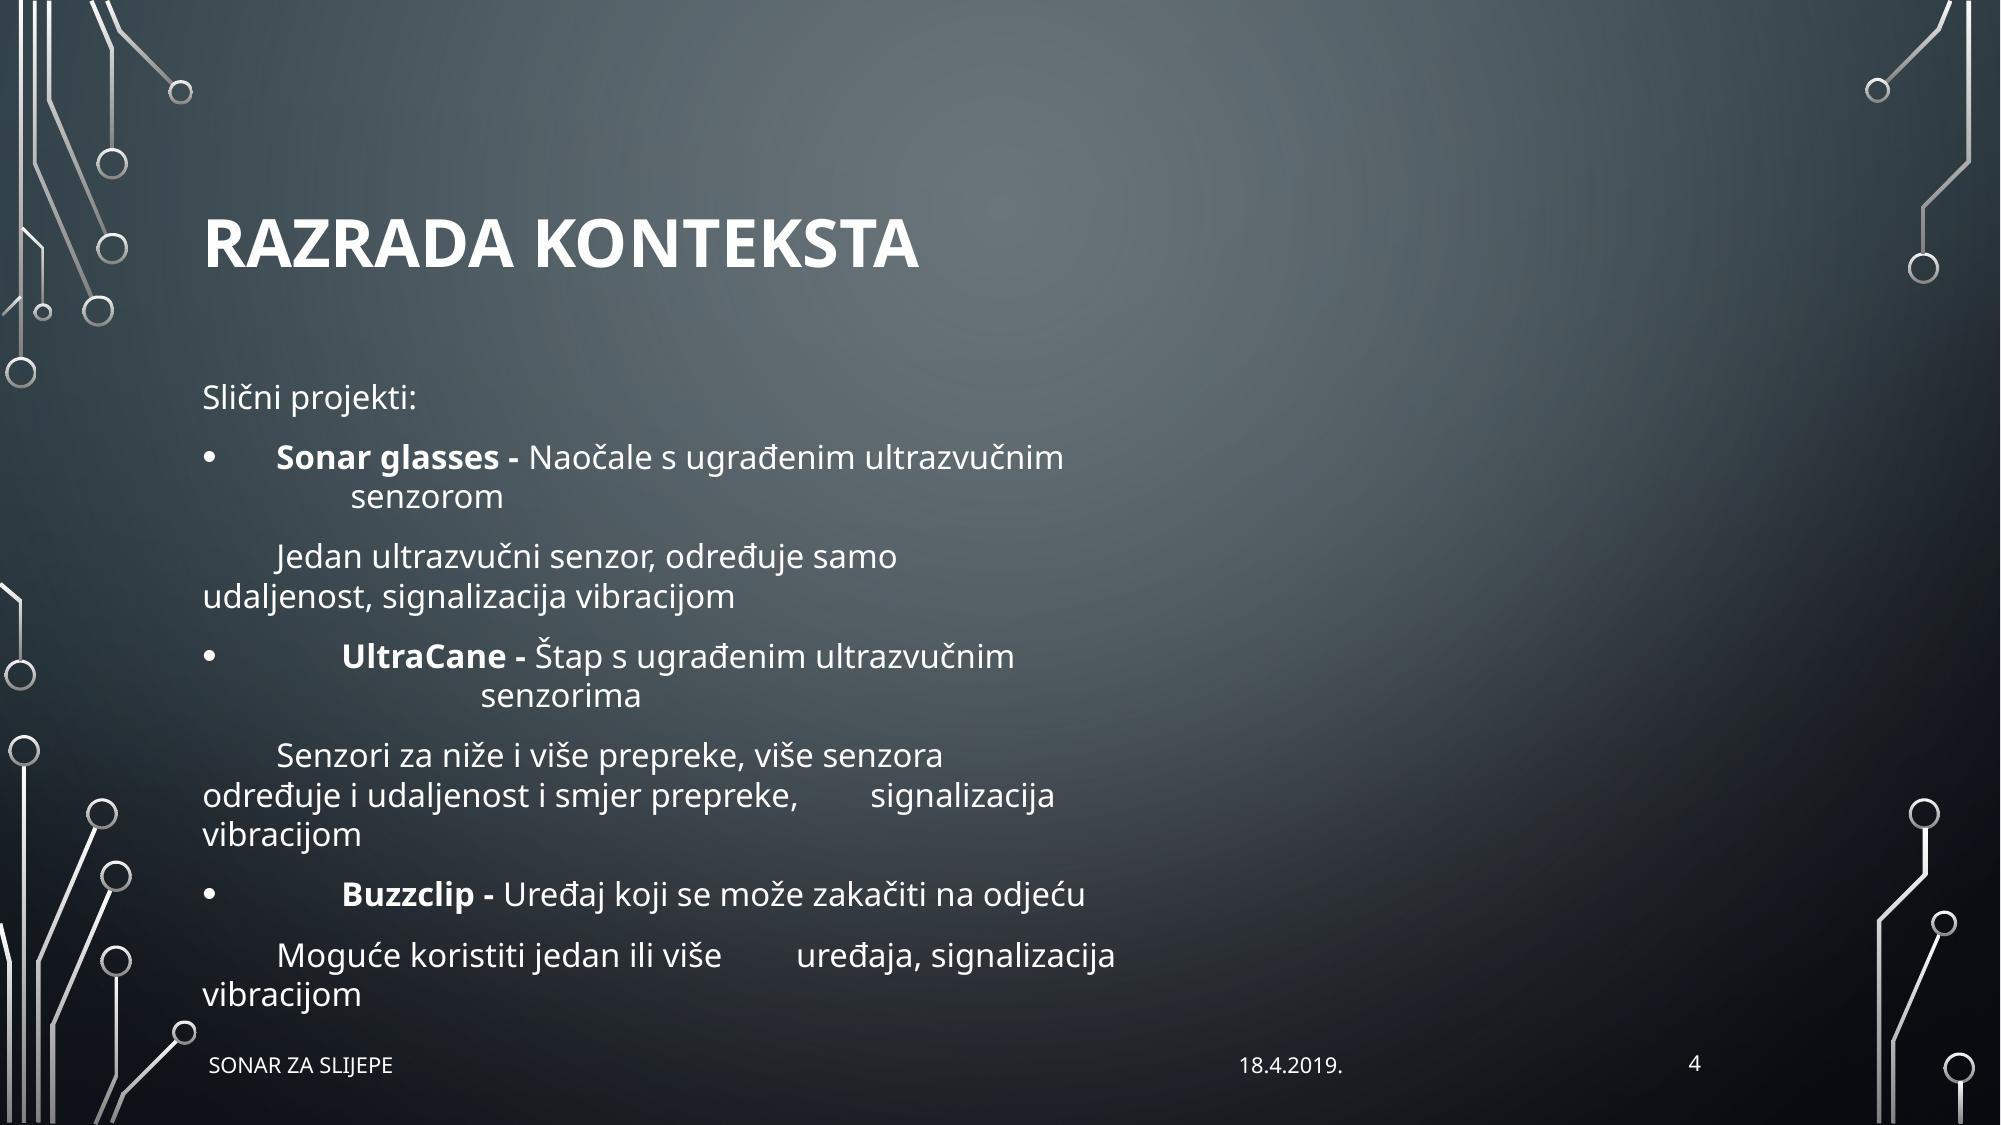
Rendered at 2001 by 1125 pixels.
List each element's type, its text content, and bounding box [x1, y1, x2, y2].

title Razrada konteksta [187, 99, 1161, 369]
text_box 18.4.2019. [1223, 1034, 1673, 1095]
text_box Sonar za slijepe [193, 1034, 1218, 1095]
list Slični projekti: Sonar glasses - Naočale s ugrađenim ultrazvučnim senzorom Jedan ultrazvučni senzor, određuje samo udaljenost, signalizacija vibracijom UltraCane - Štap s ugrađenim ultrazvučnim senzorima Senzori za niže i više prepreke, više senzora određuje i udaljenost i smjer prepreke, signalizacija vibracijom Buzzclip - Uređaj koji se može zakačiti na odjeću Moguće koristiti jedan ili više uređaja, signalizacija vibracijom [187, 369, 1161, 1026]
text_box [1673, 1034, 1801, 1095]
